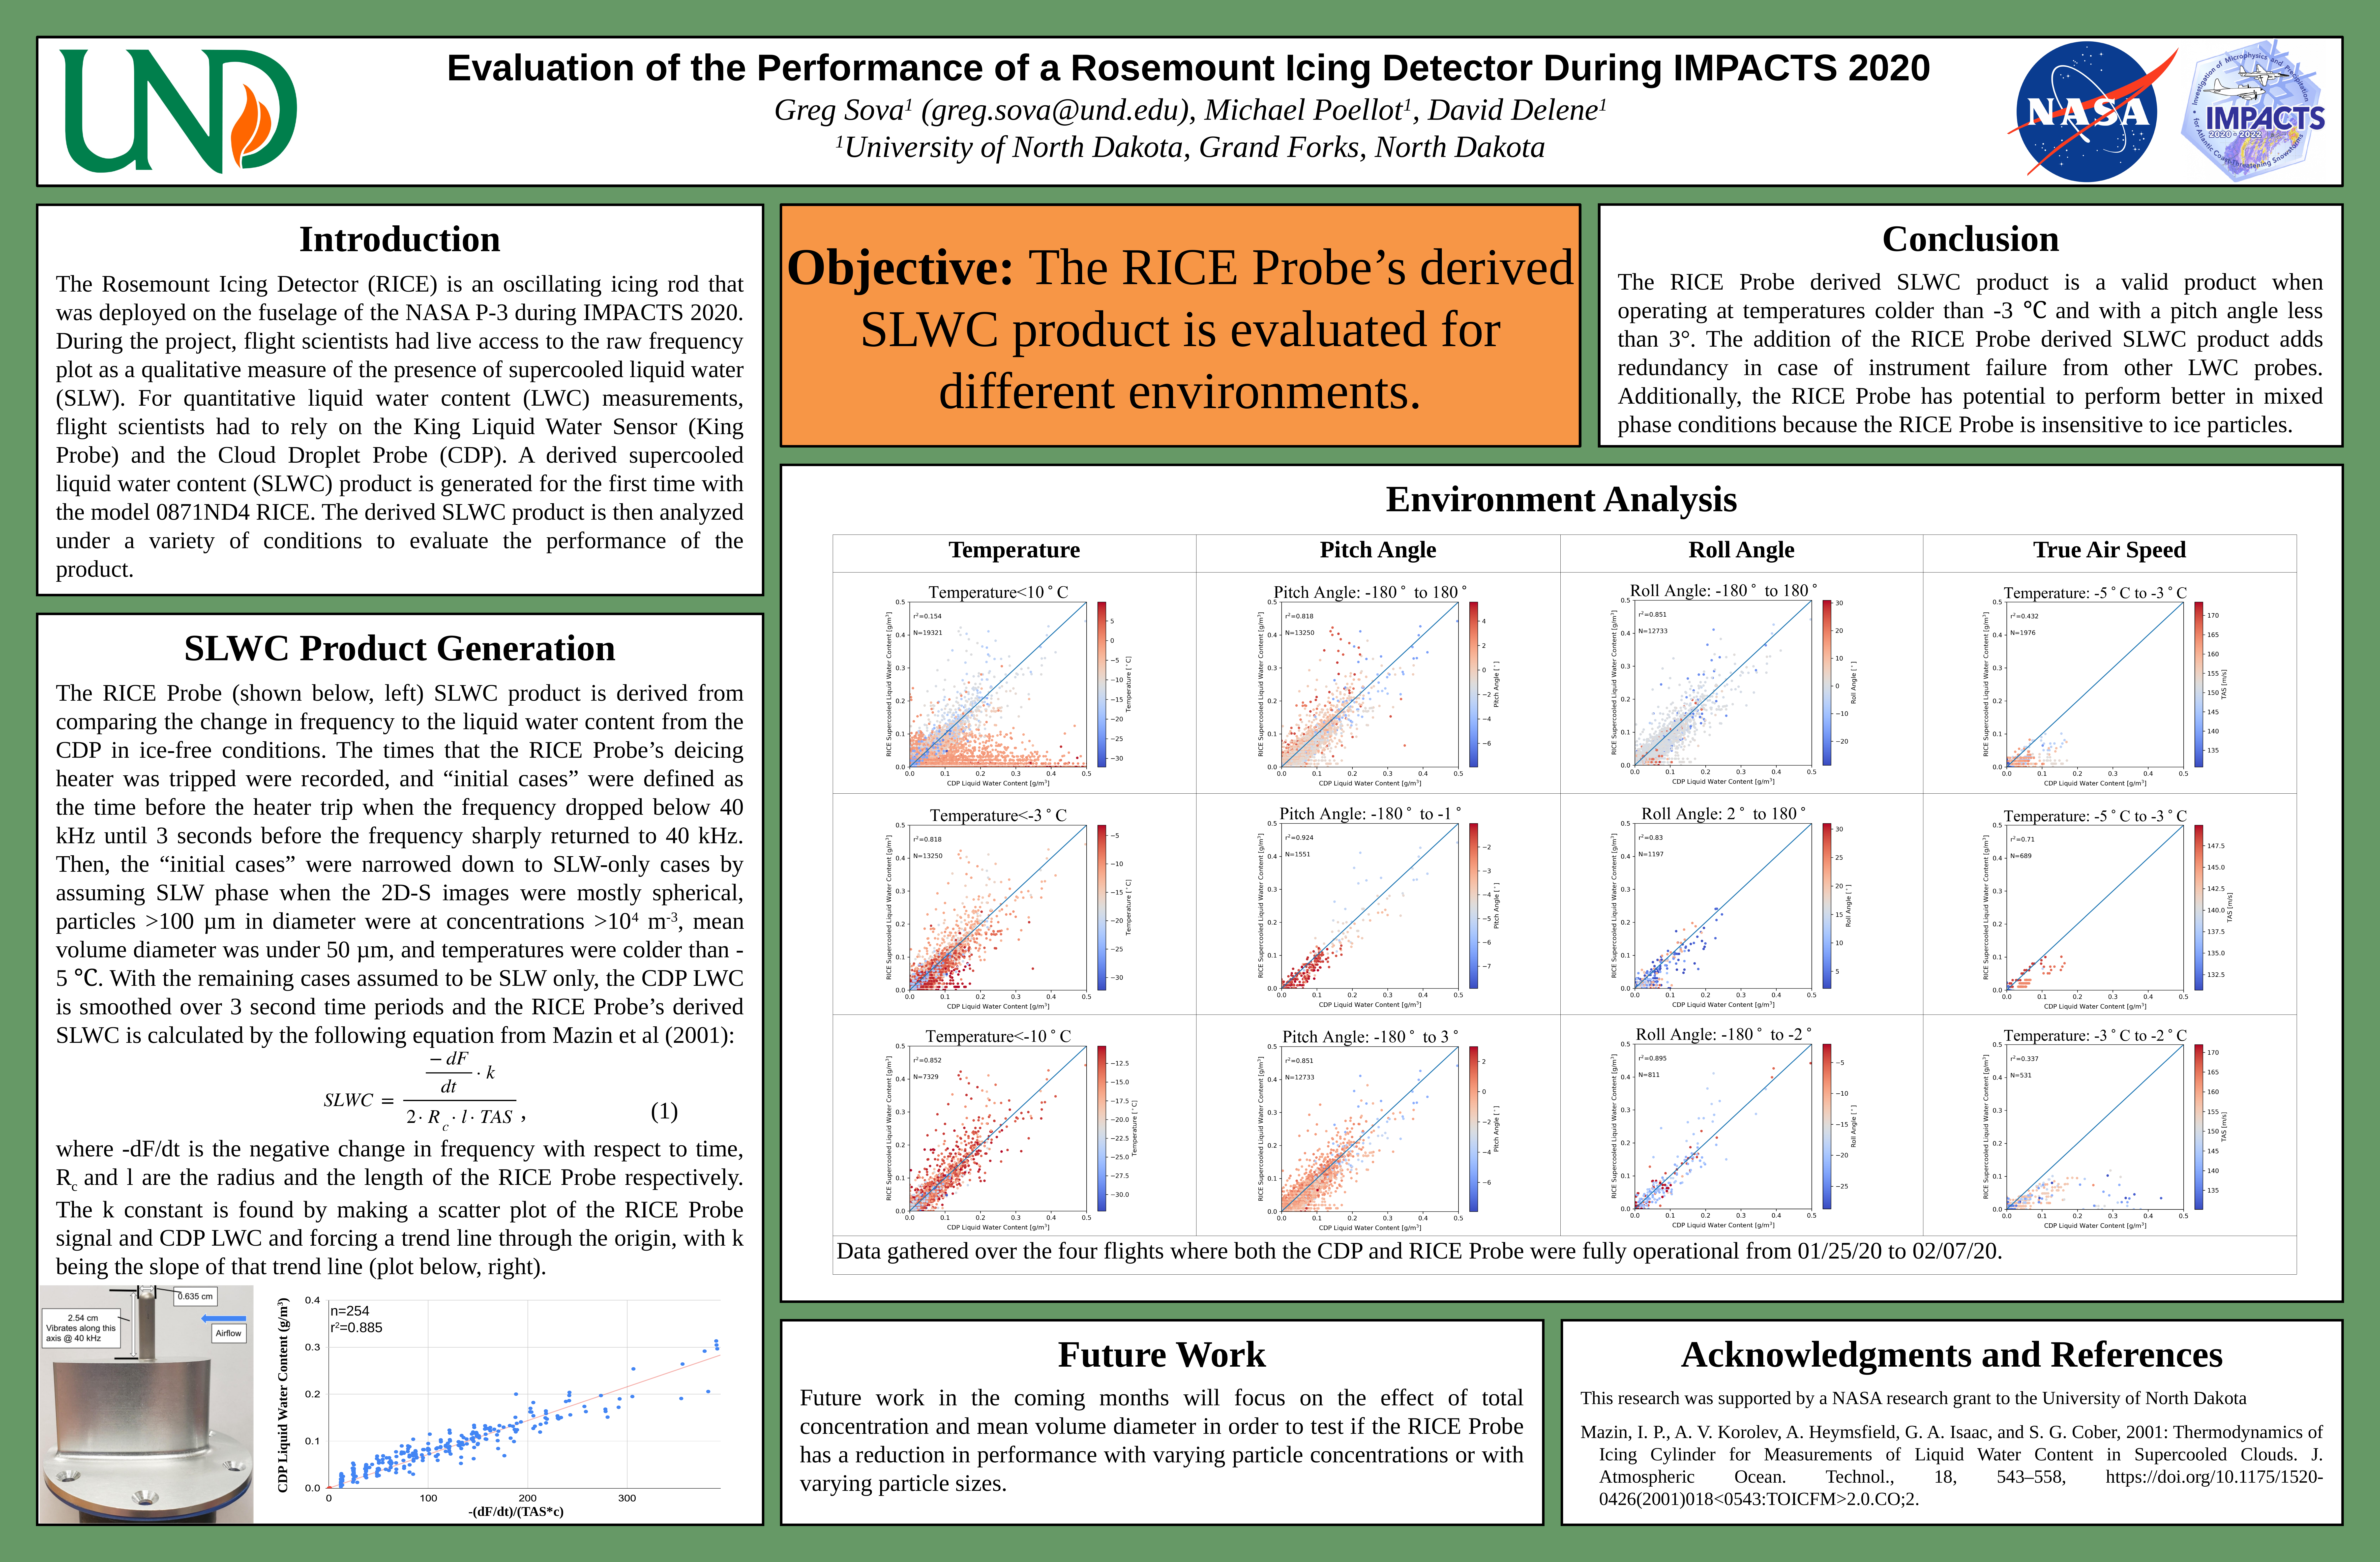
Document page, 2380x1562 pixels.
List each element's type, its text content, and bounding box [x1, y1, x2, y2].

text_box Environment Analysis [781, 465, 2343, 1302]
picture [1599, 574, 1884, 789]
picture [1246, 798, 1531, 1012]
text_box Acknowledgments and References This research was supported by a NASA research grant to the University of North Dakota Mazin, I. P., A. V. Korolev, A. Heymsfield, G. A. Isaac, and S. G. Cober, 2001: Thermodynamics of Icing Cylinder for Measurements of Liquid Water Content in Supercooled Clouds. J. Atmospheric Ocean. Technol., 18, 543–558, https://doi.org/10.1175/1520-0426(2001)018<0543:TOICFM>2.0.CO;2. [1562, 1320, 2343, 1525]
table_header Temperature [833, 535, 1196, 572]
text_box Evaluation of the Performance of a Rosemount Icing Detector During IMPACTS 2020 [1647, 64, 1655, 77]
picture [1246, 1021, 1531, 1235]
text_box Conclusion The RICE Probe derived SLWC product is a valid product when operating at temperatures colder than -3 ℃ and with a pitch angle less than 3°. The addition of the RICE Probe derived SLWC product adds redundancy in case of instrument failure from other LWC probes. Additionally, the RICE Probe has potential to perform better in mixed phase conditions because the RICE Probe is insensitive to ice particles. [1599, 205, 2343, 447]
table_cell [1923, 572, 2297, 793]
picture [1971, 1019, 2256, 1233]
table_cell [1561, 794, 1923, 1015]
table_cell [833, 572, 1196, 793]
table_cell Data gathered over the four flights where both the CDP and RICE Probe were fully operational from 01/25/20 to 02/07/20. [833, 1236, 2297, 1274]
picture [324, 1051, 518, 1131]
table_header Pitch Angle [1196, 535, 1560, 572]
table_cell [833, 794, 1196, 1015]
text_box SLWC Product Generation The RICE Probe (shown below, left) SLWC product is derived from comparing the change in frequency to the liquid water content from the CDP in ice-free conditions. The times that the RICE Probe’s deicing heater was tripped were recorded, and “initial cases” were defined as the time before the heater trip when the frequency dropped below 40 kHz until 3 seconds before the frequency sharply returned to 40 kHz. Then, the “initial cases” were narrowed down to SLW-only cases by assuming SLW phase when the 2D-S images were mostly spherical, particles >100 µm in diameter were at concentrations >104 m-3, mean volume diameter was under 50 µm, and temperatures were colder than -5 ℃. With the remaining cases assumed to be SLW only, the CDP LWC is smoothed over 3 second time periods and the RICE Probe’s derived SLWC is calculated by the following equation from Mazin et al (2001): , (1) where -dF/dt is the negative change in frequency with respect to time, Rc and l are the radius and the length of the RICE Probe respectively. The k constant is found by making a scatter plot of the RICE Probe signal and CDP LWC and forcing a trend line through the origin, with k being the slope of that trend line (plot below, right). [37, 614, 763, 1525]
text_box -(dF/dt)/(TAS*c) [465, 1502, 586, 1536]
table_cell [1196, 1015, 1560, 1236]
picture [874, 576, 1159, 790]
picture [1971, 576, 2256, 790]
text_box Objective: The RICE Probe’s derived SLWC product is evaluated for different environments. [781, 205, 1580, 446]
text_box Greg Sova1 (greg.sova@und.edu), Michael Poellot1, David Delene1 1University of North Dakota, Grand Forks, North Dakota [38, 87, 2344, 186]
picture [1971, 799, 2256, 1014]
picture [874, 799, 1159, 1014]
text_box Evaluation of the Performance of a Rosemount Icing Detector During IMPACTS 2020 [1356, 64, 1364, 77]
text_box Evaluation of the Performance of a Rosemount Icing Detector During IMPACTS 2020 [37, 37, 2343, 106]
table_cell [1561, 1015, 1923, 1236]
picture [1599, 798, 1884, 1012]
picture [40, 1285, 254, 1524]
table_cell [833, 1015, 1196, 1236]
picture [1599, 1018, 1884, 1232]
text_box Introduction The Rosemount Icing Detector (RICE) is an oscillating icing rod that was deployed on the fuselage of the NASA P-3 during IMPACTS 2020. During the project, flight scientists had live access to the raw frequency plot as a qualitative measure of the presence of supercooled liquid water (SLW). For quantitative liquid water content (LWC) measurements, flight scientists had to rely on the King Liquid Water Sensor (King Probe) and the Cloud Droplet Probe (CDP). A derived supercooled liquid water content (SLWC) product is generated for the first time with the model 0871ND4 RICE. The derived SLWC product is then analyzed under a variety of conditions to evaluate the performance of the product. [37, 205, 763, 595]
table_cell [1923, 1015, 2297, 1236]
text_box Future Work Future work in the coming months will focus on the effect of total concentration and mean volume diameter in order to test if the RICE Probe has a reduction in performance with varying particle concentrations or with varying particle sizes. [781, 1320, 1544, 1525]
table_header True Air Speed [1923, 535, 2297, 572]
picture [874, 1020, 1159, 1234]
picture [1246, 576, 1531, 790]
picture [2004, 38, 2326, 184]
table_cell [1561, 572, 1923, 793]
picture [59, 49, 299, 174]
text_box CDP Liquid Water Content (g/m3) [273, 1292, 307, 1497]
table_header Roll Angle [1561, 535, 1923, 572]
table_cell [1196, 572, 1560, 793]
text_box [37, 106, 38, 186]
table_cell [1196, 794, 1560, 1015]
table_cell [1923, 794, 2297, 1015]
picture [288, 1283, 735, 1516]
text_box n=254 r2=0.885 [327, 1298, 400, 1339]
